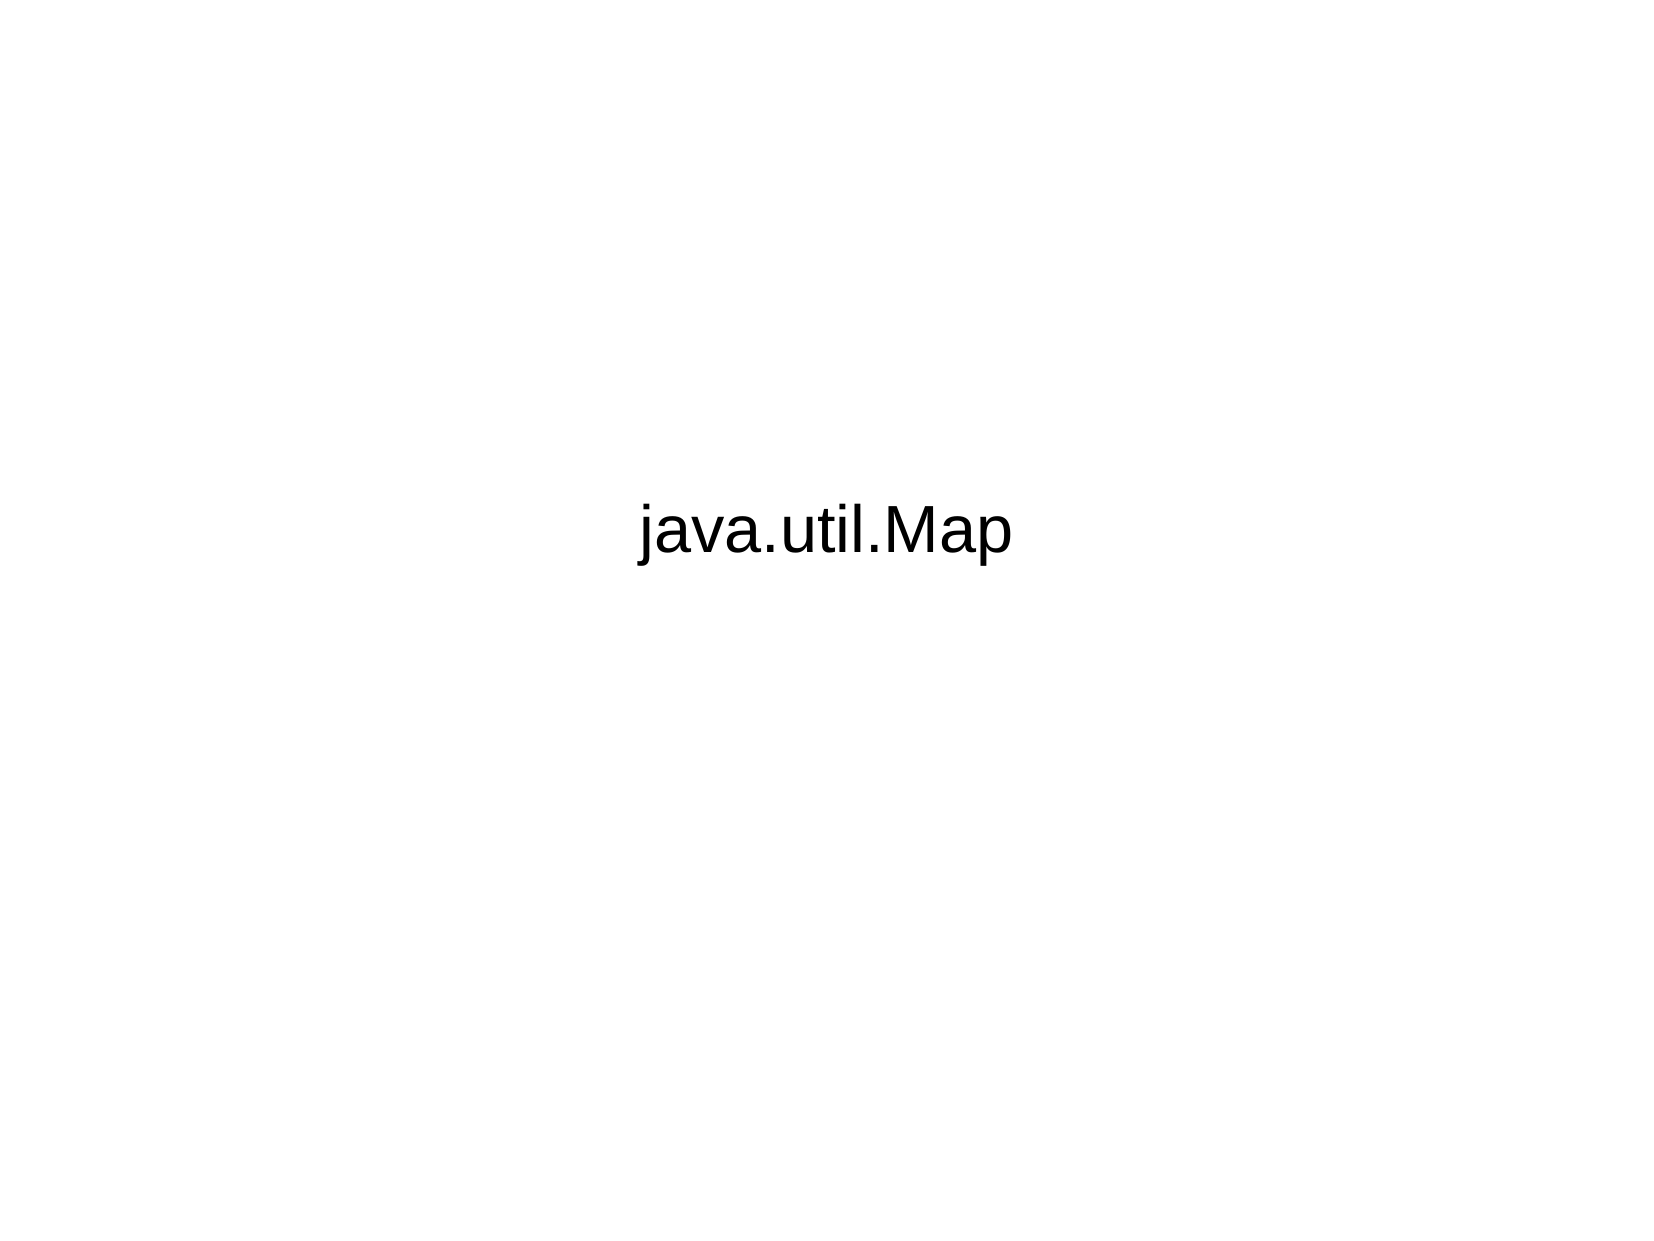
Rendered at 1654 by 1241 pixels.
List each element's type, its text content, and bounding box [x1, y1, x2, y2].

subtitle java.util.Map [82, 49, 1571, 1010]
